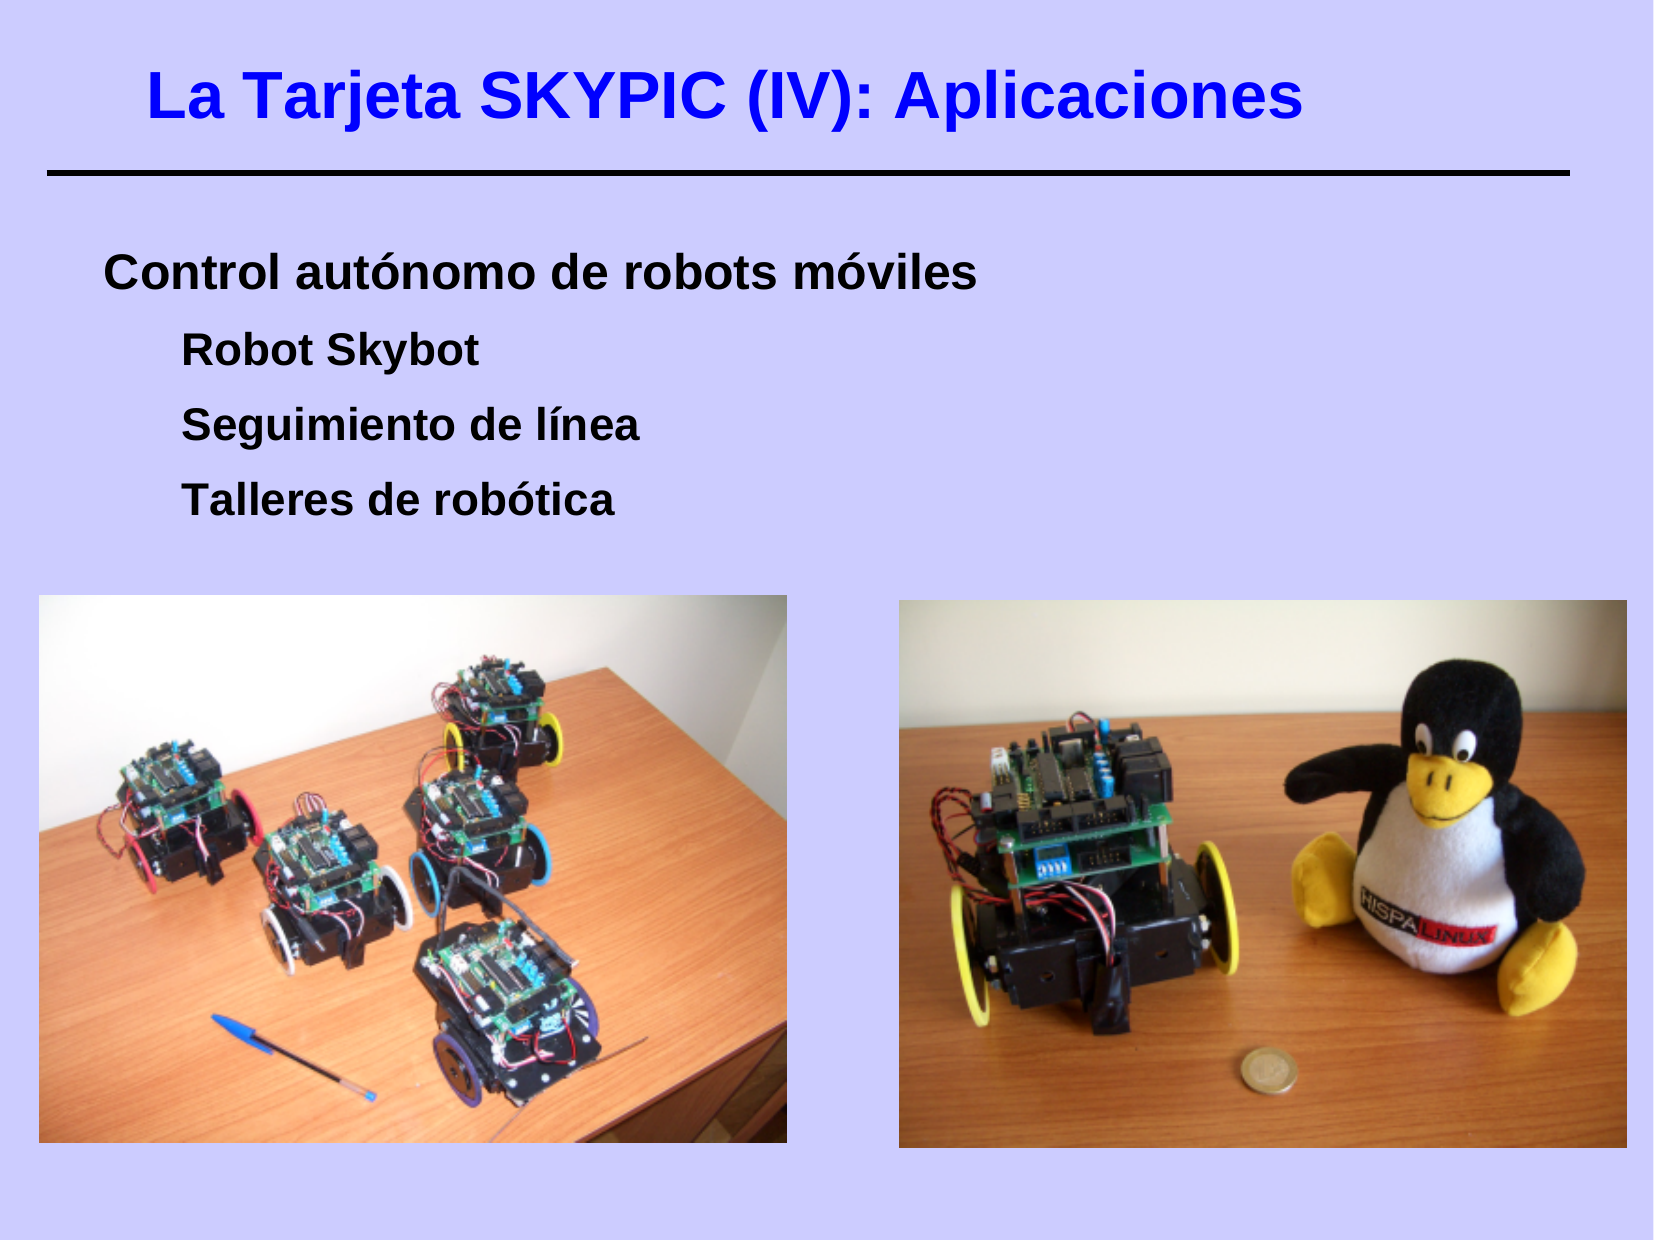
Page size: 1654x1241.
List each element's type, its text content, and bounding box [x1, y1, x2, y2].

text_box Control autónomo de robots móviles Robot Skybot Seguimiento de línea Talleres de robótica [91, 244, 1615, 528]
picture [39, 595, 787, 1143]
picture [899, 600, 1627, 1148]
title La Tarjeta SKYPIC (IV): Aplicaciones [88, 0, 1364, 178]
